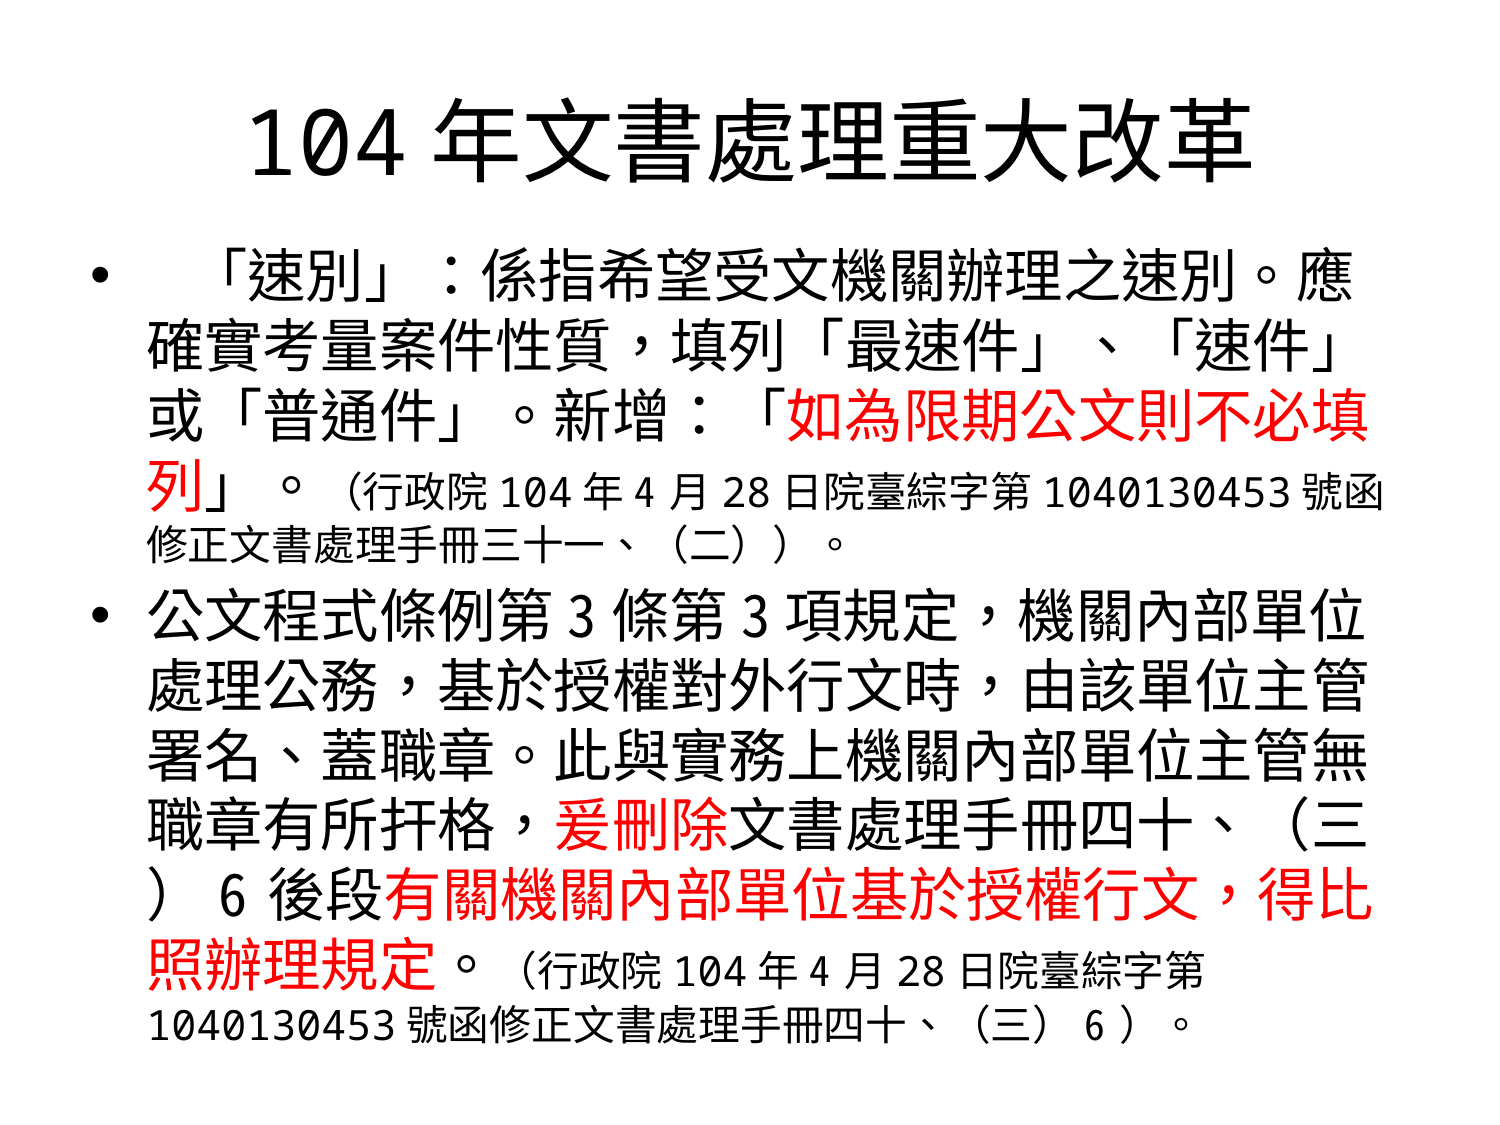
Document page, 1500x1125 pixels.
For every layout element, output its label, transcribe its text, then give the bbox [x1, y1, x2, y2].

list 「速別」：係指希望受文機關辦理之速別。應確實考量案件性質，填列「最速件」、「速件」或「普通件」。新增：「如為限期公文則不必填列」。（行政院104年4月28日院臺綜字第1040130453號函修正文書處理手冊三十一、（二））。 公文程式條例第3條第3項規定，機關內部單位處理公務，基於授權對外行文時，由該單位主管署名、蓋職章。此與實務上機關內部單位主管無職章有所扞格，爰刪除文書處理手冊四十、（三）6後段有關機關內部單位基於授權行文，得比照辦理規定。（行政院104年4月28日院臺綜字第1040130453號函修正文書處理手冊四十、（三）6）。 [75, 231, 1426, 1059]
title 104年文書處理重大改革 [75, 45, 1426, 231]
